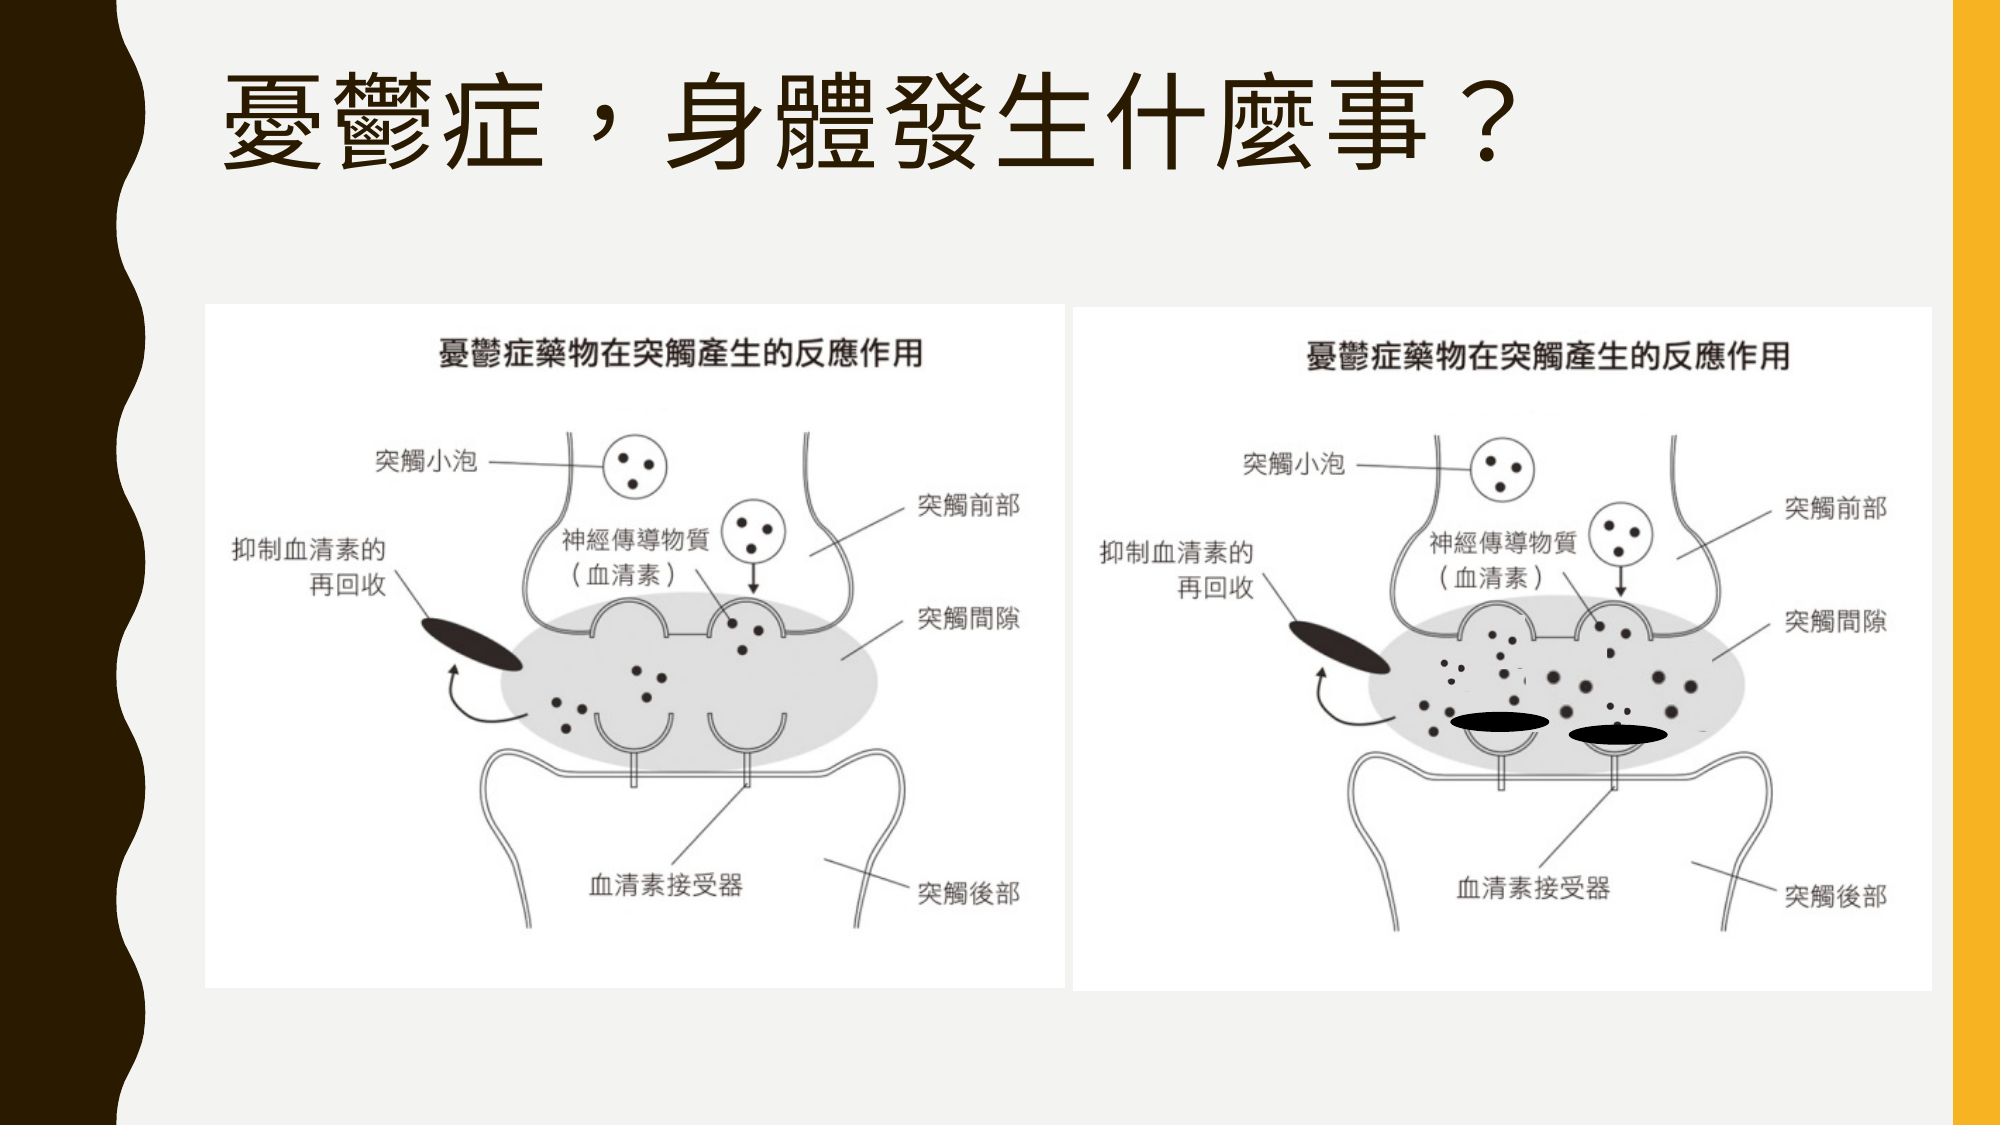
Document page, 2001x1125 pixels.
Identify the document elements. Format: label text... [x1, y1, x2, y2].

text_box [1568, 724, 1668, 745]
title 憂鬱症，身體發生什麼事？ [205, 62, 1876, 308]
text_box [1450, 711, 1550, 732]
picture [205, 304, 1065, 988]
picture [1073, 307, 1932, 991]
